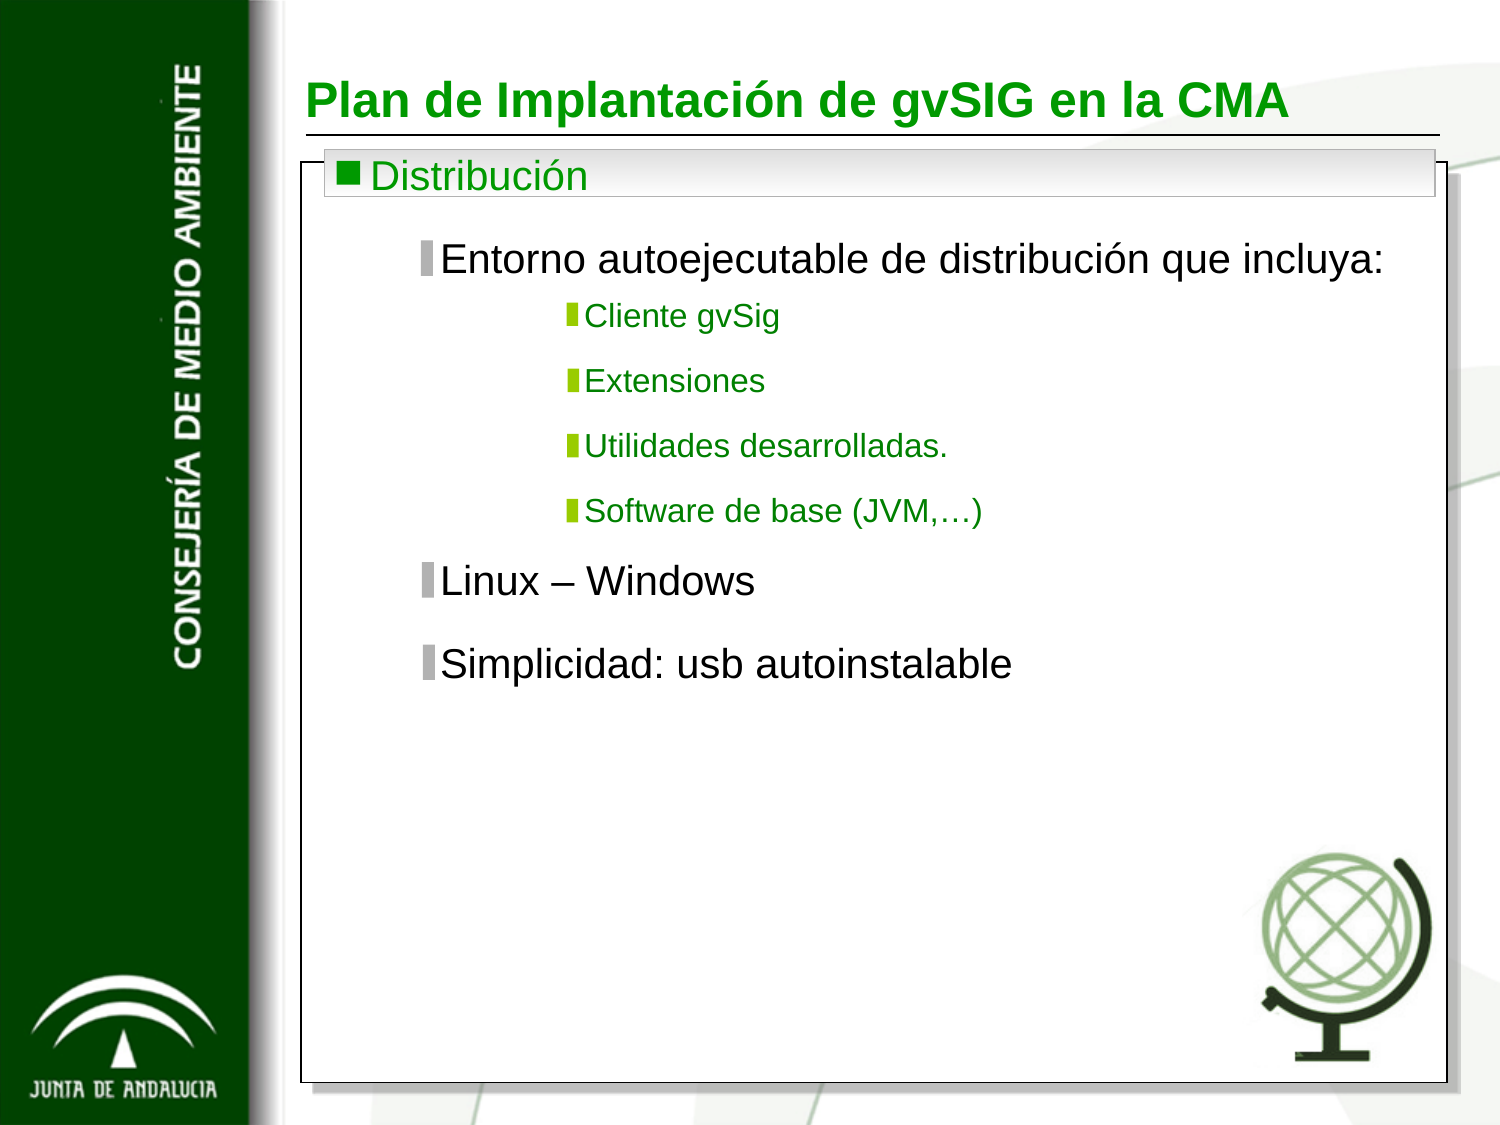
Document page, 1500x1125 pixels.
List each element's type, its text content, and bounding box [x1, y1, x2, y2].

text_box [567, 433, 579, 458]
text_box Entorno autoejecutable de distribución que incluya: Cliente gvSig Extensiones Utilidades desarrolladas. Software de base (JVM,…) Linux – Windows Simplicidad: usb autoinstalable [419, 224, 1450, 848]
text_box [422, 644, 435, 680]
picture [0, 0, 1500, 1125]
text_box [301, 149, 1447, 1083]
text_box [420, 240, 433, 276]
text_box [566, 498, 579, 523]
text_box [566, 302, 579, 326]
text_box [567, 368, 580, 393]
text_box Plan de Implantación de gvSIG en la CMA [290, 54, 1472, 140]
text_box Distribución [355, 141, 1329, 213]
text_box [421, 562, 434, 598]
